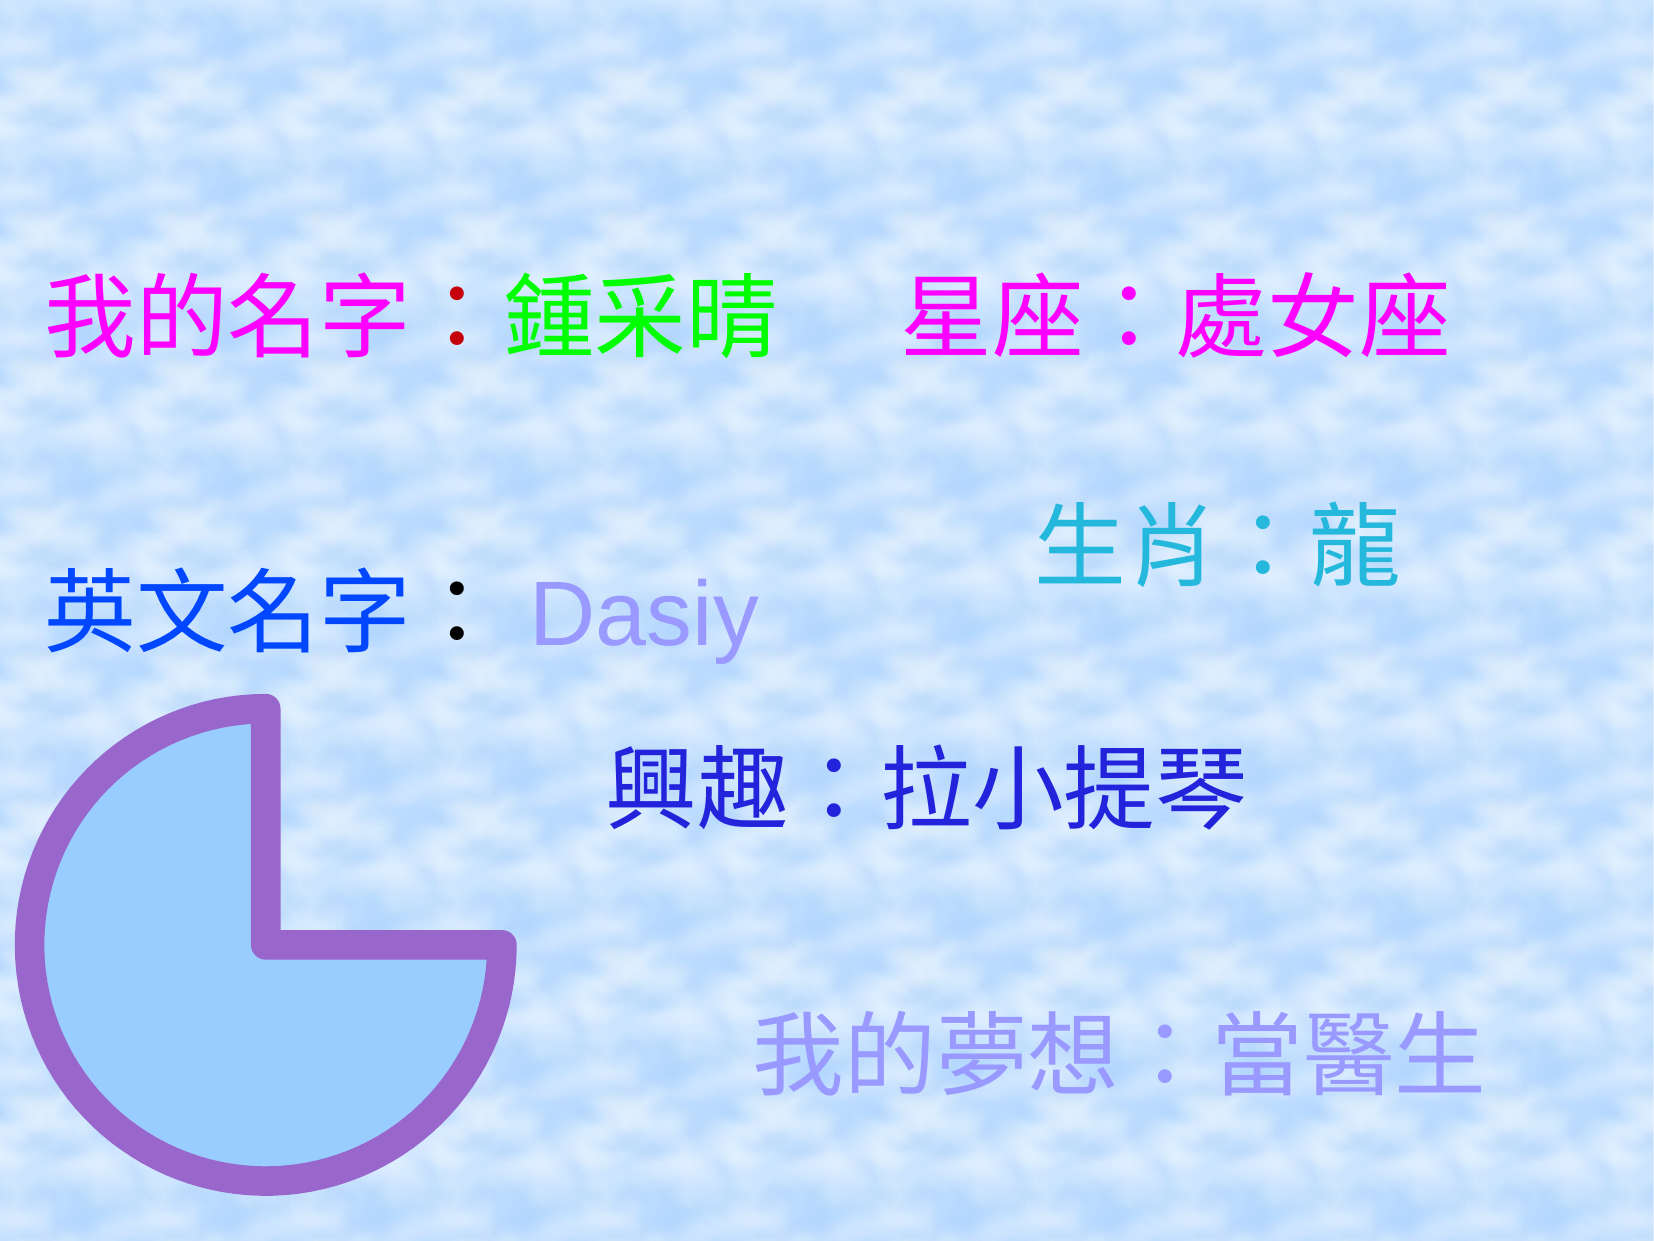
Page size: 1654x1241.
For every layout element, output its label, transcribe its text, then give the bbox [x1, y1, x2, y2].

text_box 生肖：龍 [1019, 465, 1418, 591]
text_box 我的夢想：當醫生 [738, 974, 1654, 1100]
text_box 興趣：拉小提琴 [590, 708, 1265, 834]
picture [0, 0, 1654, 1241]
text_box 英文名字：Dasiy [29, 531, 1123, 657]
text_box 我的名字：鍾采晴 [29, 236, 857, 473]
text_box [29, 708, 502, 1182]
text_box 星座：處女座 [885, 236, 1468, 384]
